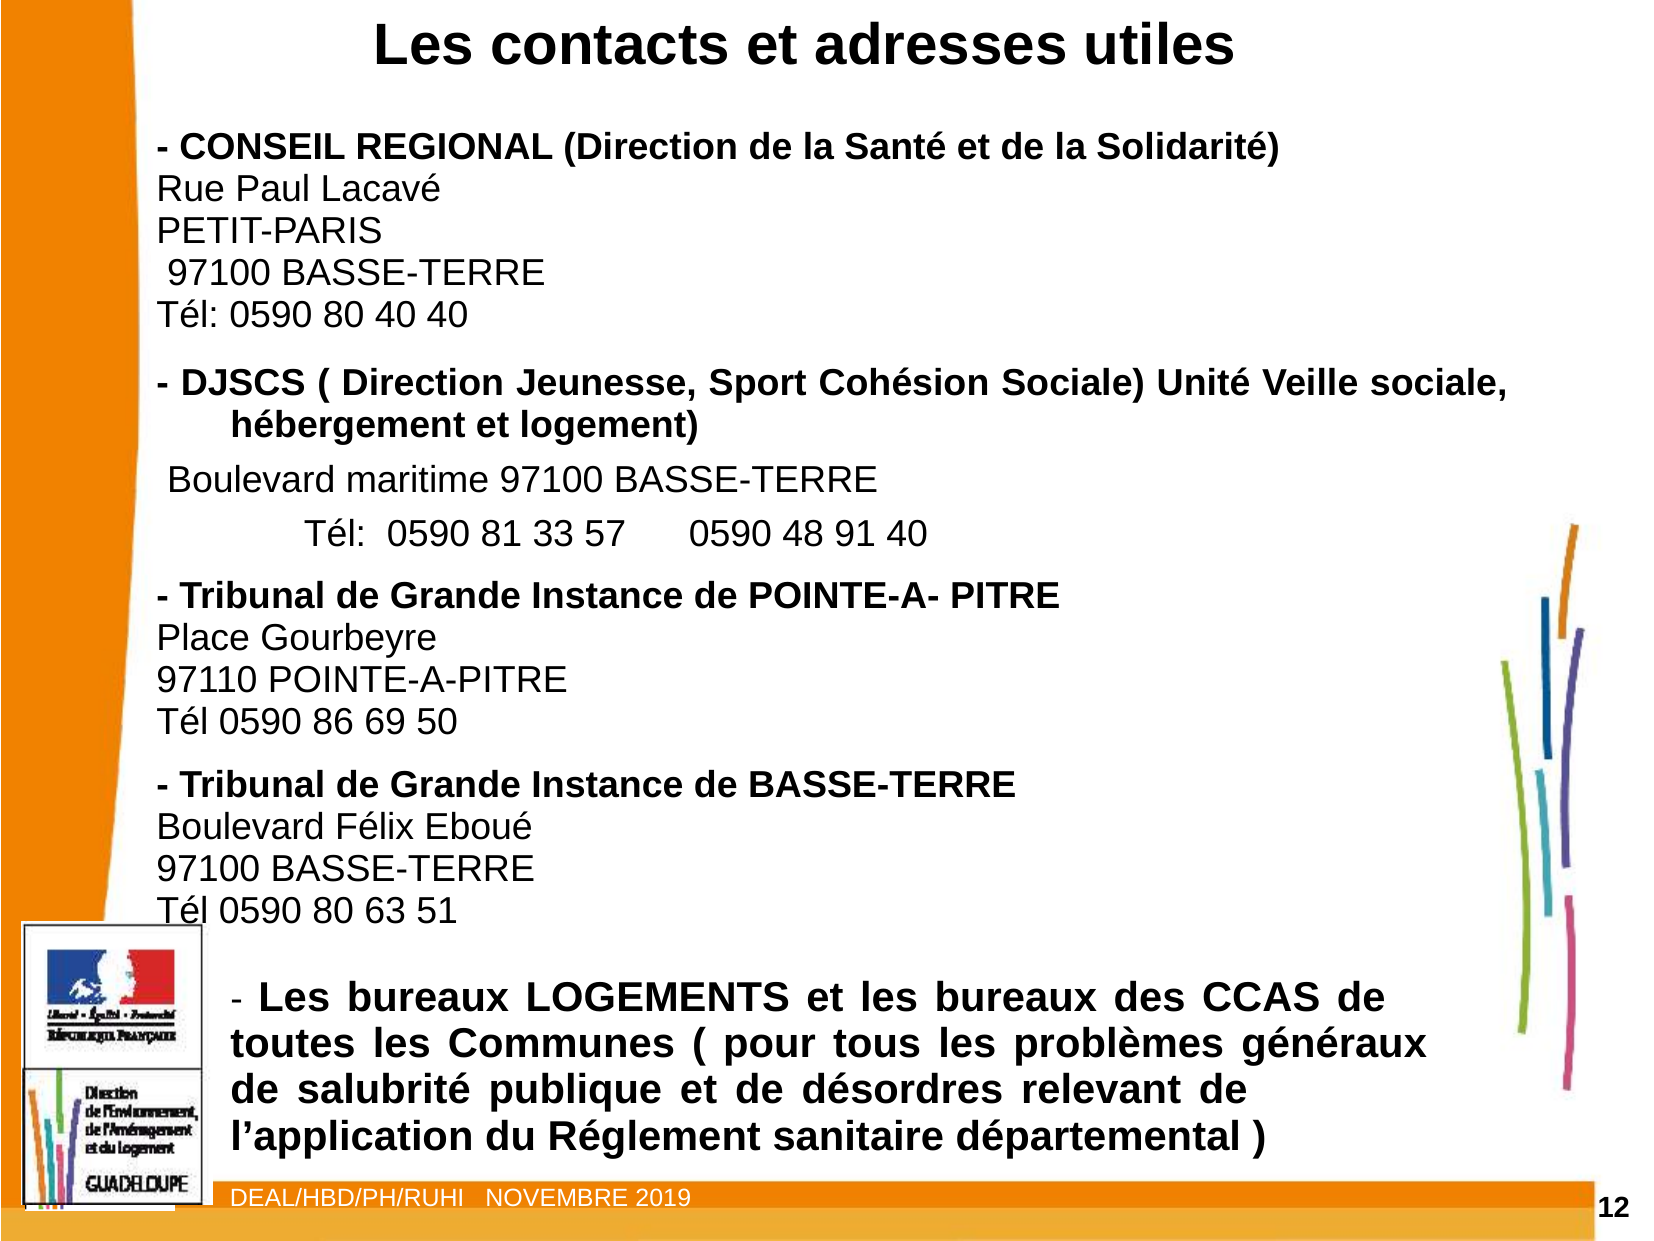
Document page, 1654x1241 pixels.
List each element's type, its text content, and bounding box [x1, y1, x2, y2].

text_box - CONSEIL REGIONAL (Direction de la Santé et de la Solidarité) Rue Paul Lacavé PETIT-PARIS 97100 BASSE-TERRE Tél: 0590 80 40 40 [141, 118, 1607, 768]
text_box - DJSCS ( Direction Jeunesse, Sport Cohésion Sociale) Unité Veille sociale, hébergement et logement) Boulevard maritime 97100 BASSE-TERRE Tél: 0590 81 33 57 0590 48 91 40 [141, 354, 1560, 756]
text_box Les contacts et adresses utiles [359, 11, 1252, 142]
text_box - Tribunal de Grande Instance de BASSE-TERRE Boulevard Félix Eboué 97100 BASSE-TERRE Tél 0590 80 63 51 - Les bureaux LOGEMENTS et les bureaux des CCAS de toutes les Communes ( pour tous les problèmes généraux de salubrité publique et de désordres relevant de l’application du Réglement sanitaire départemental ) [141, 755, 1477, 1226]
picture [1, 0, 1654, 1241]
text_box - Tribunal de Grande Instance de POINTE-A- PITRE Place Gourbeyre 97110 POINTE-A-PITRE Tél 0590 86 69 50 [141, 566, 1323, 755]
